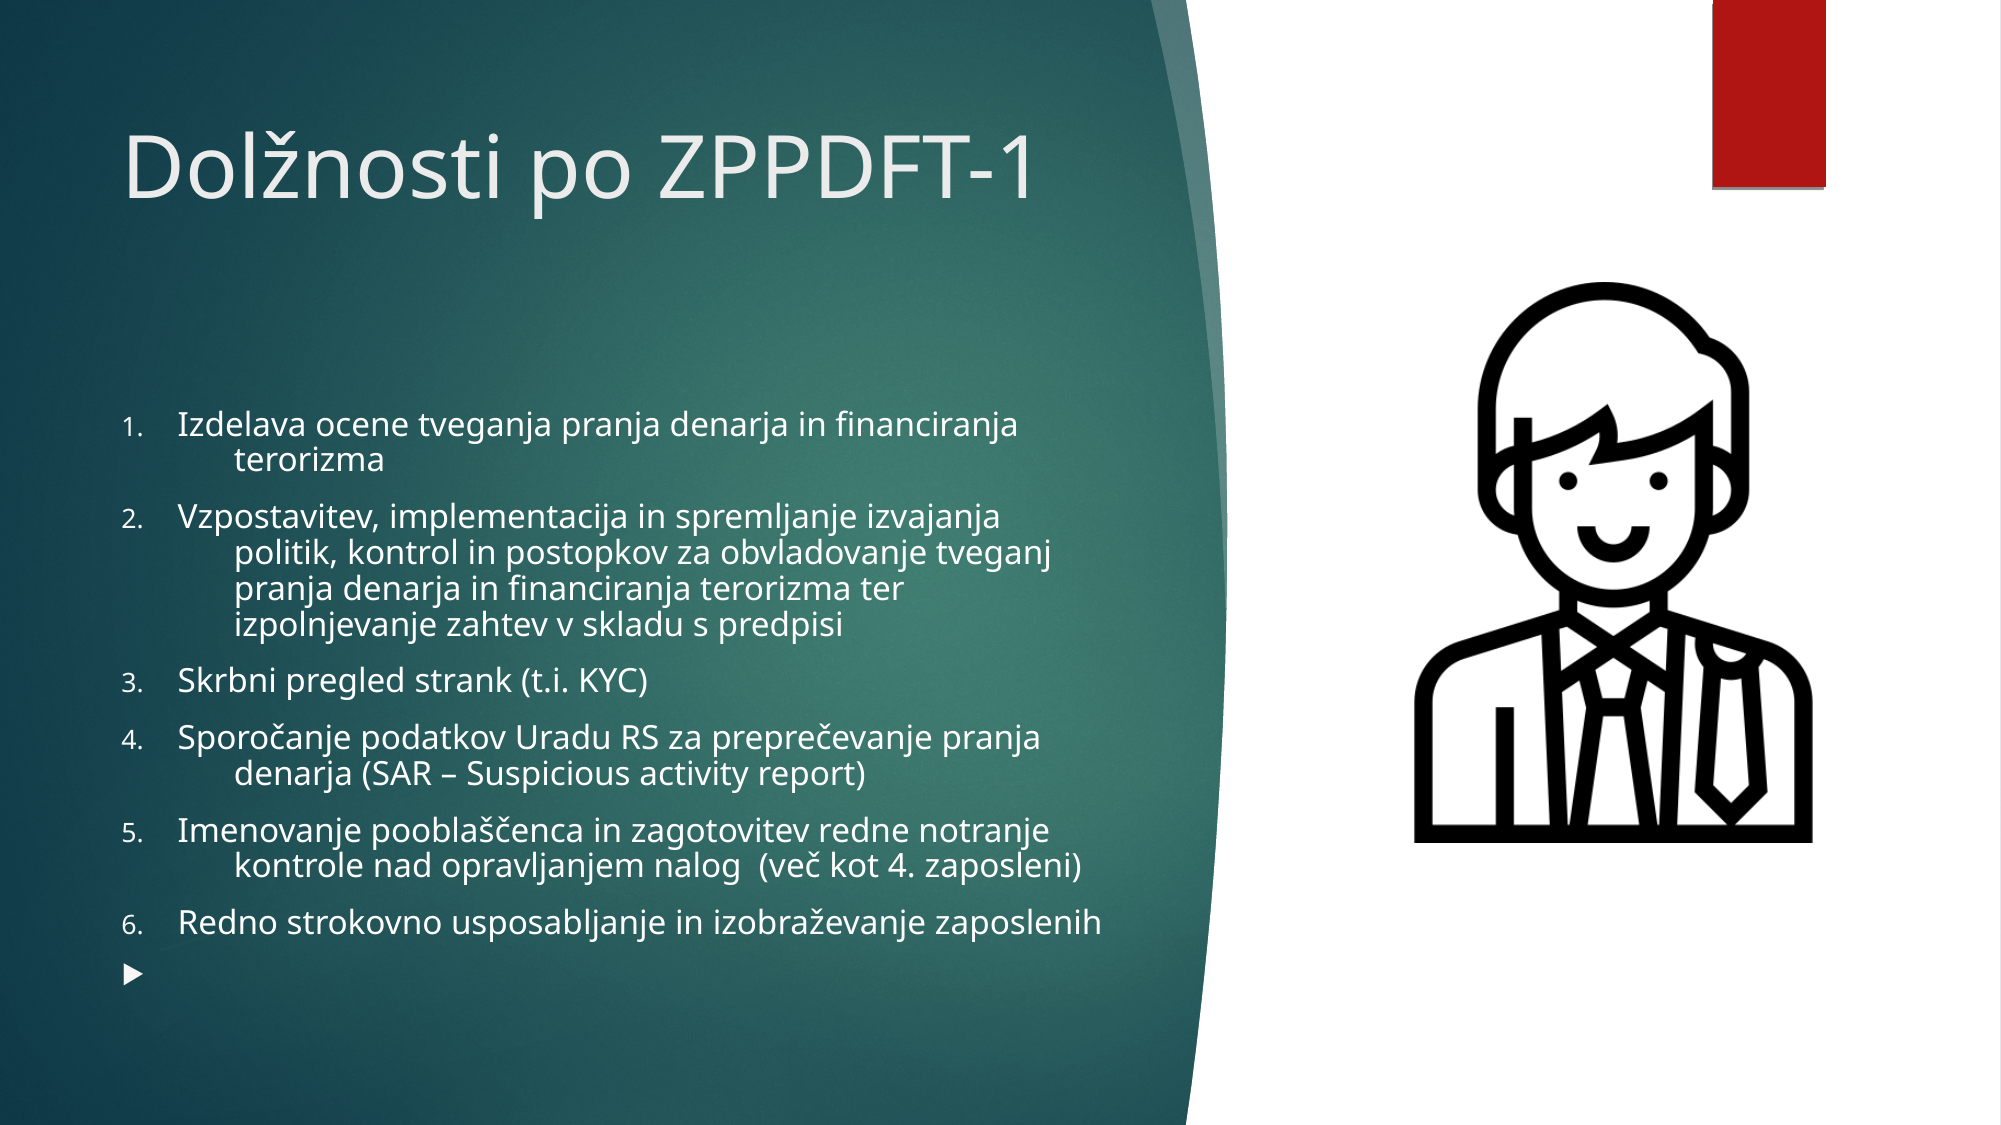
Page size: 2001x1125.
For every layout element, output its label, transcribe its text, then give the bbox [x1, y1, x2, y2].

list Izdelava ocene tveganja pranja denarja in financiranja terorizma Vzpostavitev, implementacija in spremljanje izvajanja politik, kontrol in postopkov za obvladovanje tveganj pranja denarja in financiranja terorizma ter izpolnjevanje zahtev v skladu s predpisi Skrbni pregled strank (t.i. KYC) Sporočanje podatkov Uradu RS za preprečevanje pranja denarja (SAR – Suspicious activity report) Imenovanje pooblaščenca in zagotovitev redne notranje kontrole nad opravljanjem nalog (več kot 4. zaposleni) Redno strokovno usposabljanje in izobraževanje zaposlenih [106, 399, 1122, 1021]
picture [1333, 282, 1894, 843]
title Dolžnosti po ZPPDFT-1 [106, 103, 1122, 370]
text_box [0, 0, 2000, 1125]
